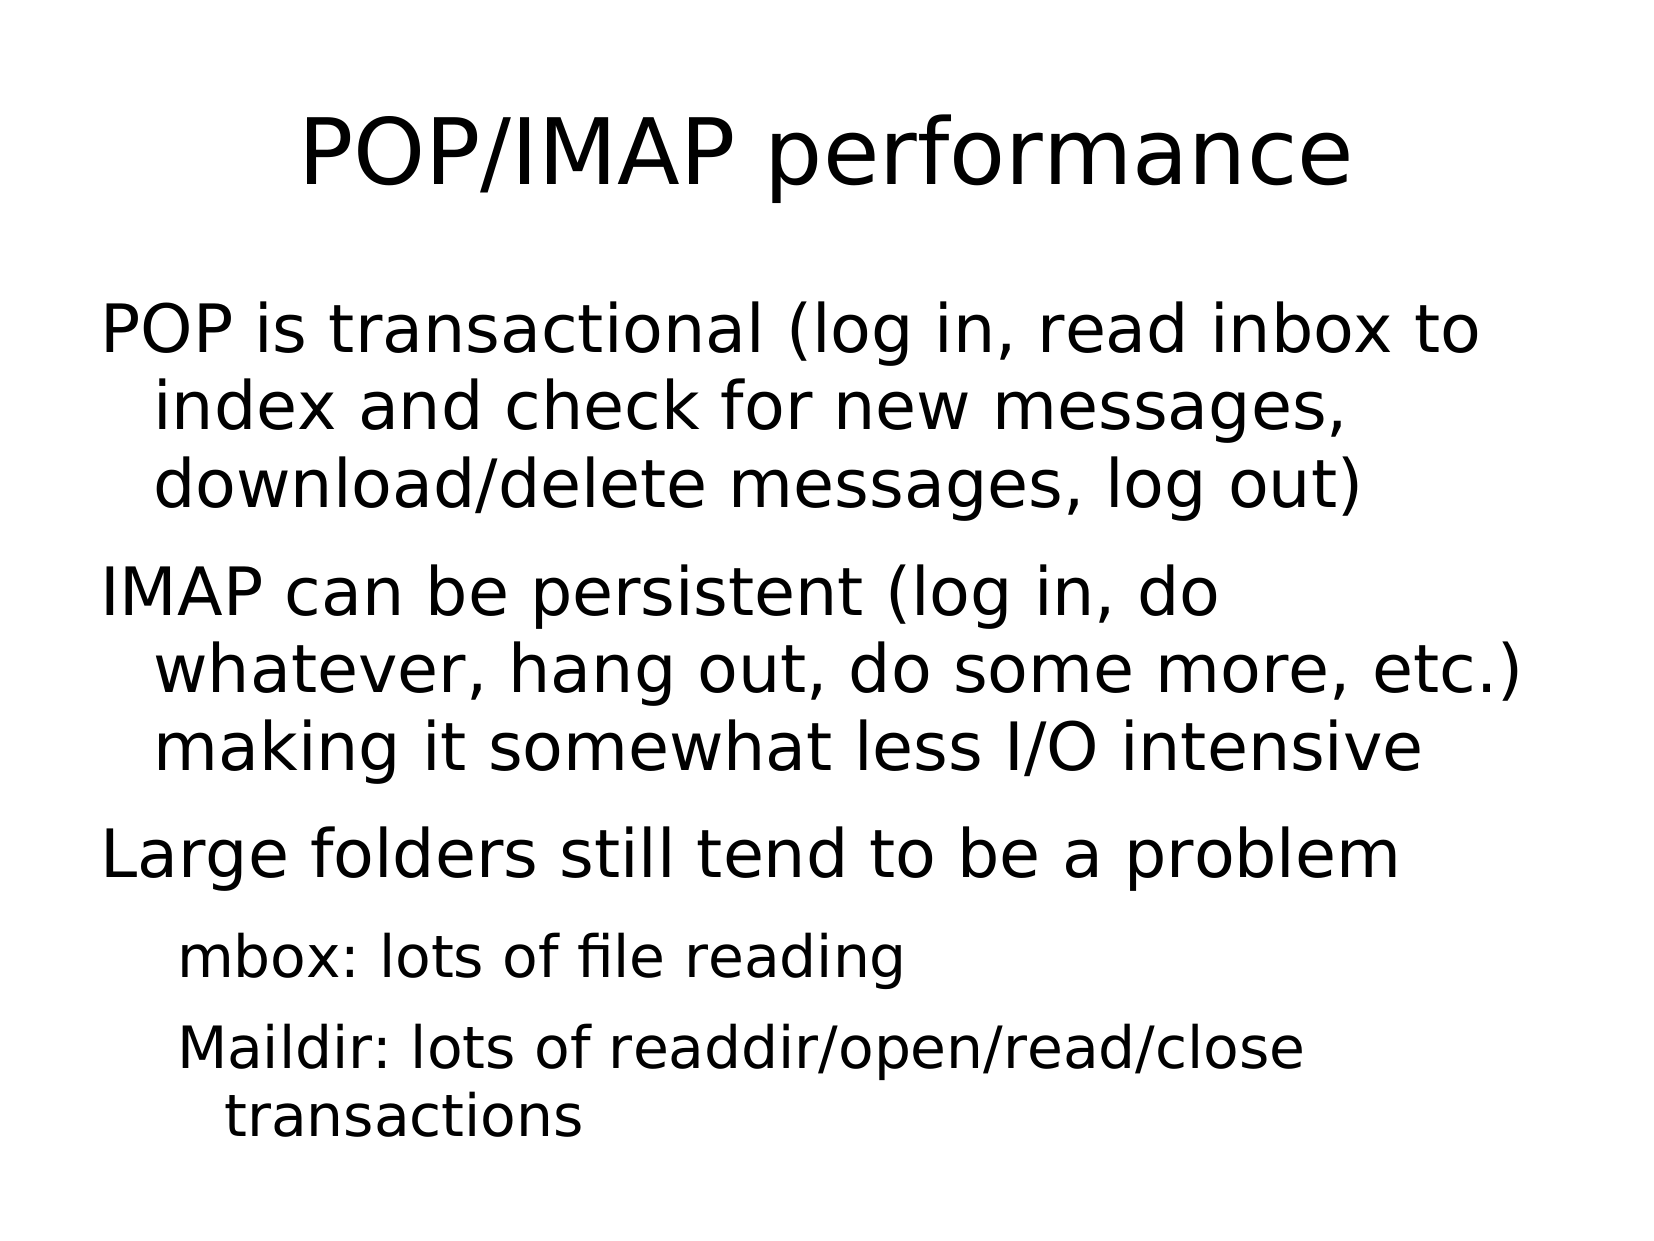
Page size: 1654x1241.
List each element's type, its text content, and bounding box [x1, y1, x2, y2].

list POP is transactional (log in, read inbox to index and check for new messages, download/delete messages, log out) IMAP can be persistent (log in, do whatever, hang out, do some more, etc.) making it somewhat less I/O intensive Large folders still tend to be a problem mbox: lots of file reading Maildir: lots of readdir/open/read/close transactions [82, 290, 1571, 1151]
title POP/IMAP performance [82, 56, 1571, 250]
